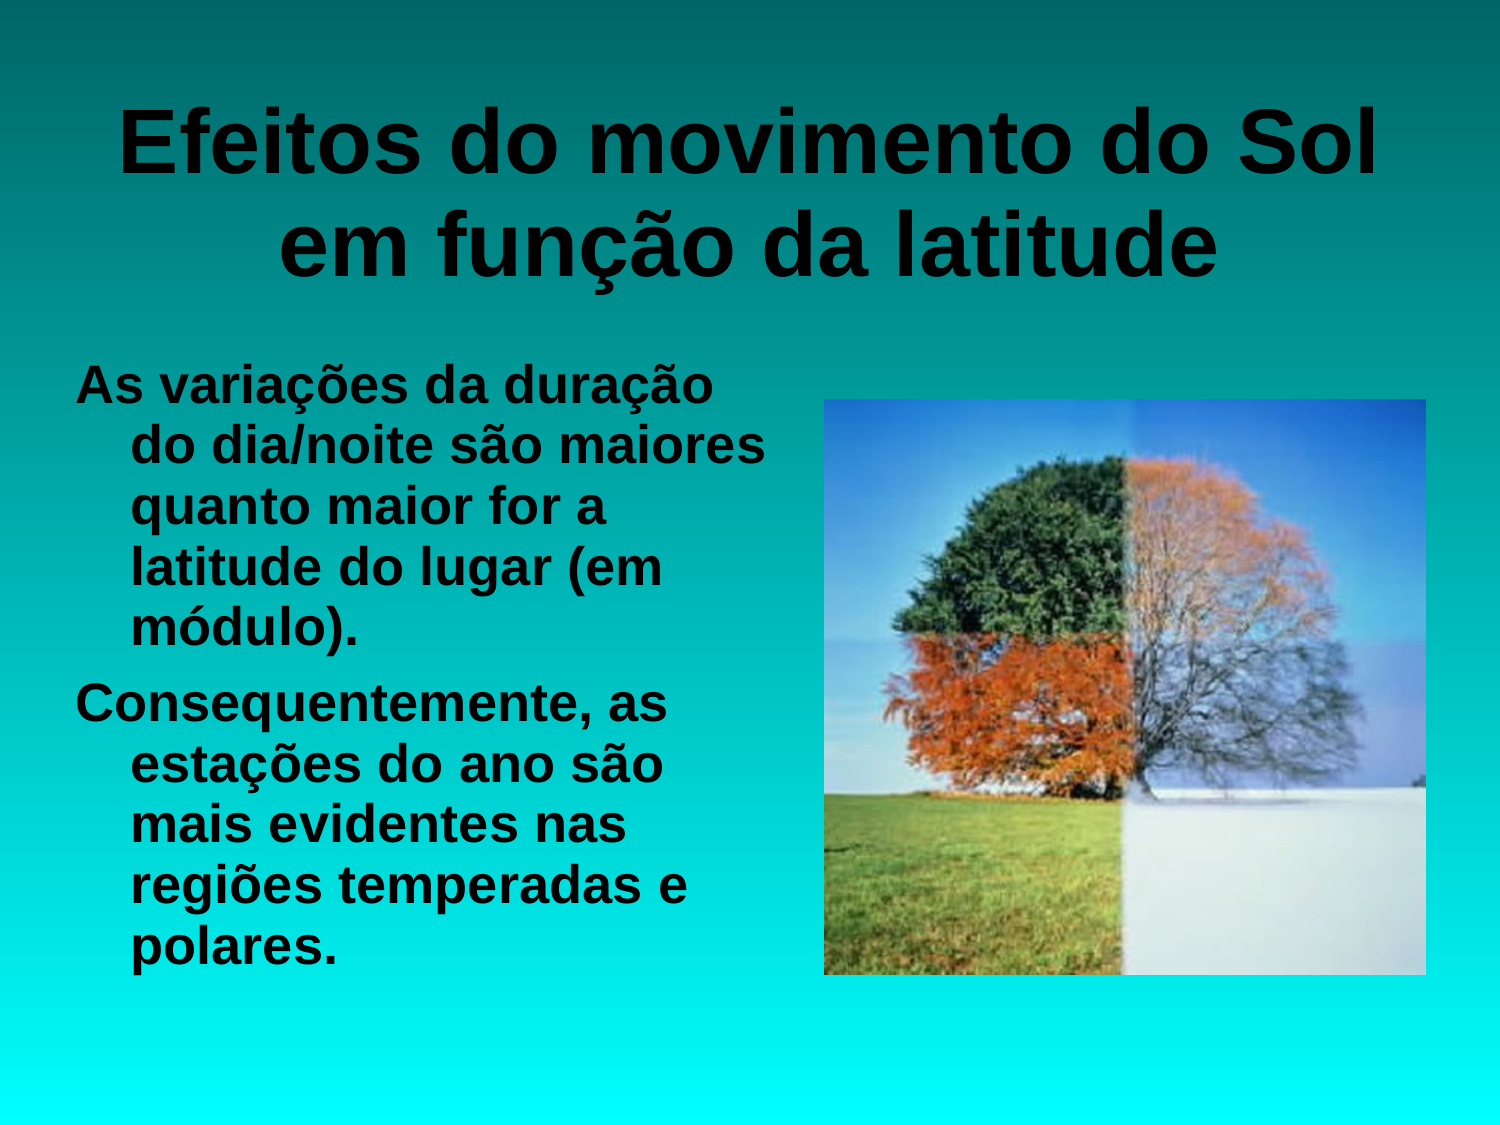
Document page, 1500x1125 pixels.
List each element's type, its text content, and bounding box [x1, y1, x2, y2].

list As variações da duração do dia/noite são maiores quanto maior for a latitude do lugar (em módulo). Consequentemente, as estações do ano são mais evidentes nas regiões temperadas e polares. [75, 354, 788, 1071]
picture [824, 399, 1426, 976]
title Efeitos do movimento do Sol em função da latitude [112, 75, 1387, 312]
